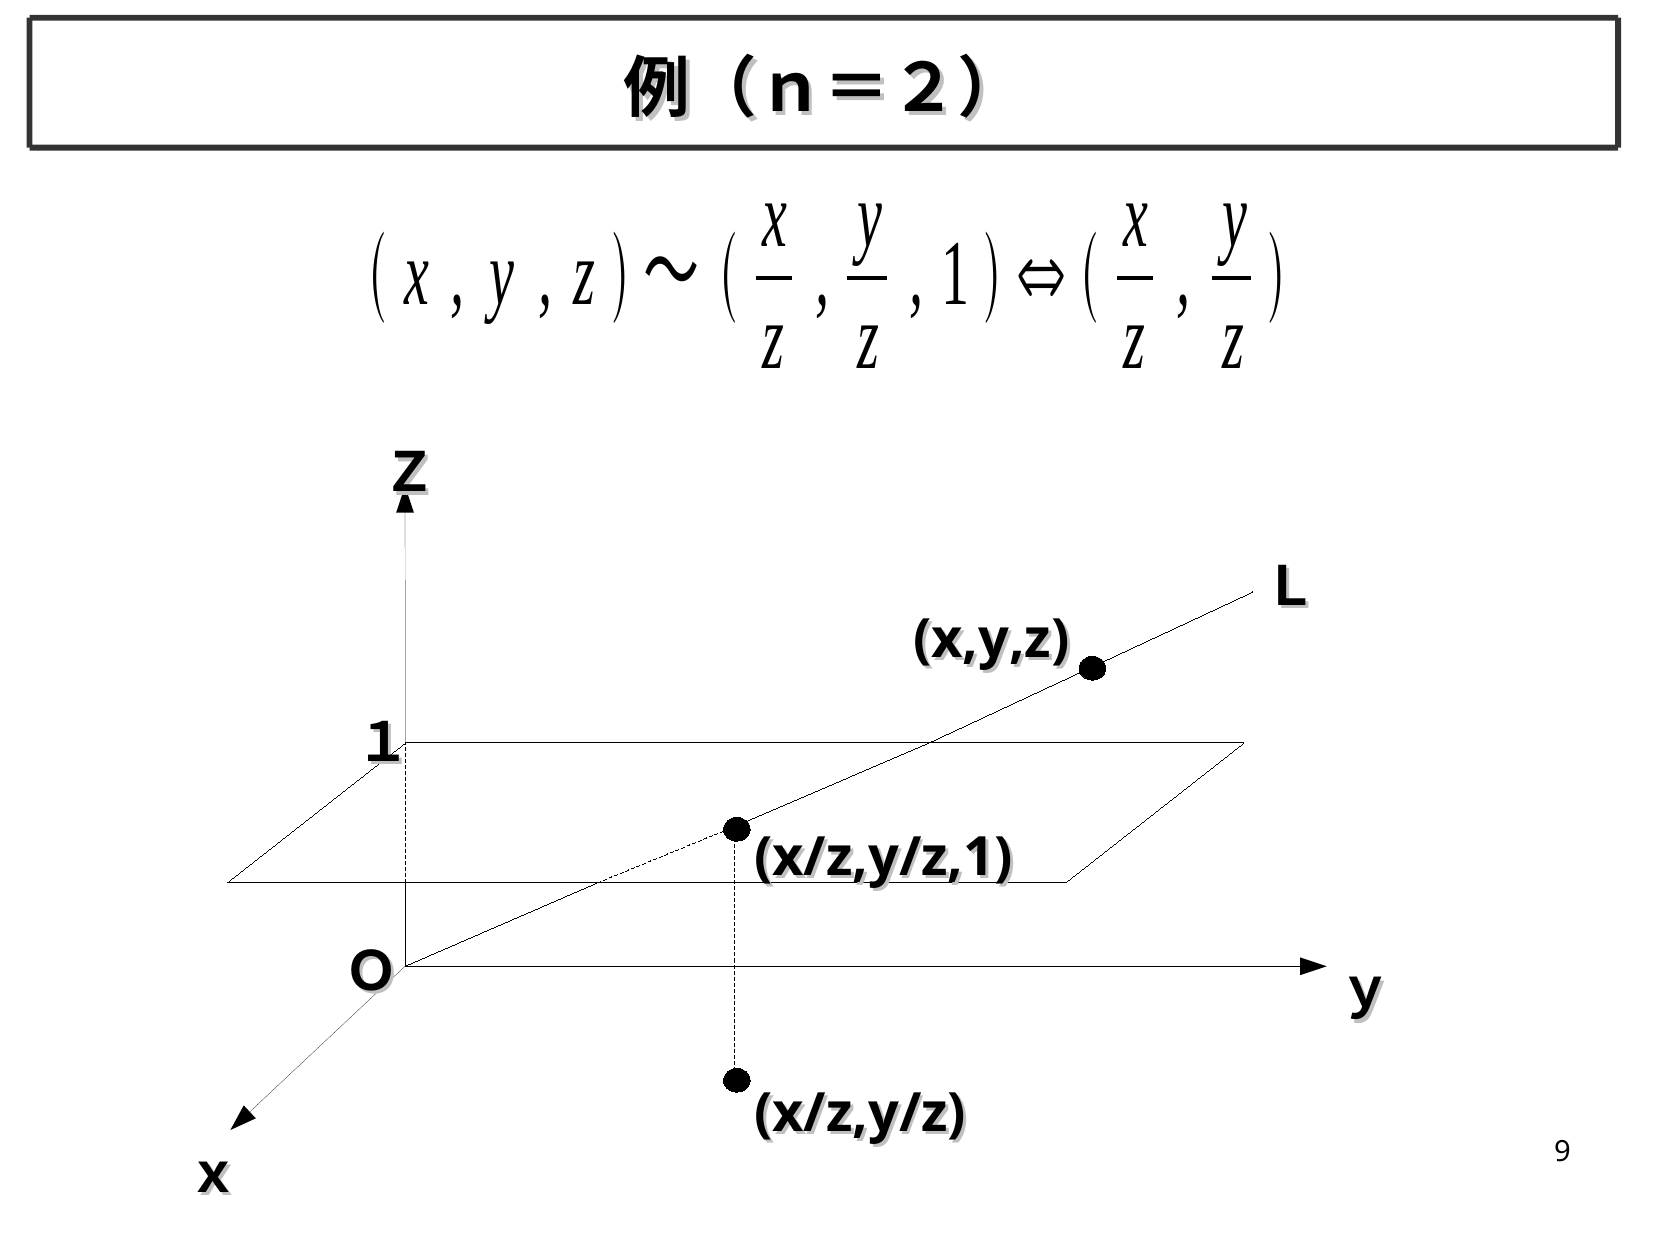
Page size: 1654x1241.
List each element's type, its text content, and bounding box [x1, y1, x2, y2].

text_box ｙ [1323, 937, 1409, 1022]
text_box [1079, 656, 1106, 681]
text_box (x/z,y/z) [739, 1066, 1034, 1141]
text_box [723, 1068, 739, 1093]
text_box Ｚ [367, 421, 453, 505]
chart [355, 165, 1298, 391]
text_box (x,y,z) [898, 592, 1128, 668]
text_box (x/z,y/z,1) [739, 810, 1093, 885]
text_box [723, 817, 739, 842]
text_box Ｏ [329, 920, 415, 1004]
text_box ｘ [171, 1122, 266, 1227]
text_box Ｌ [1249, 535, 1334, 619]
text_box 例（ｎ＝２） [29, 17, 1619, 148]
text_box １ [341, 691, 427, 775]
